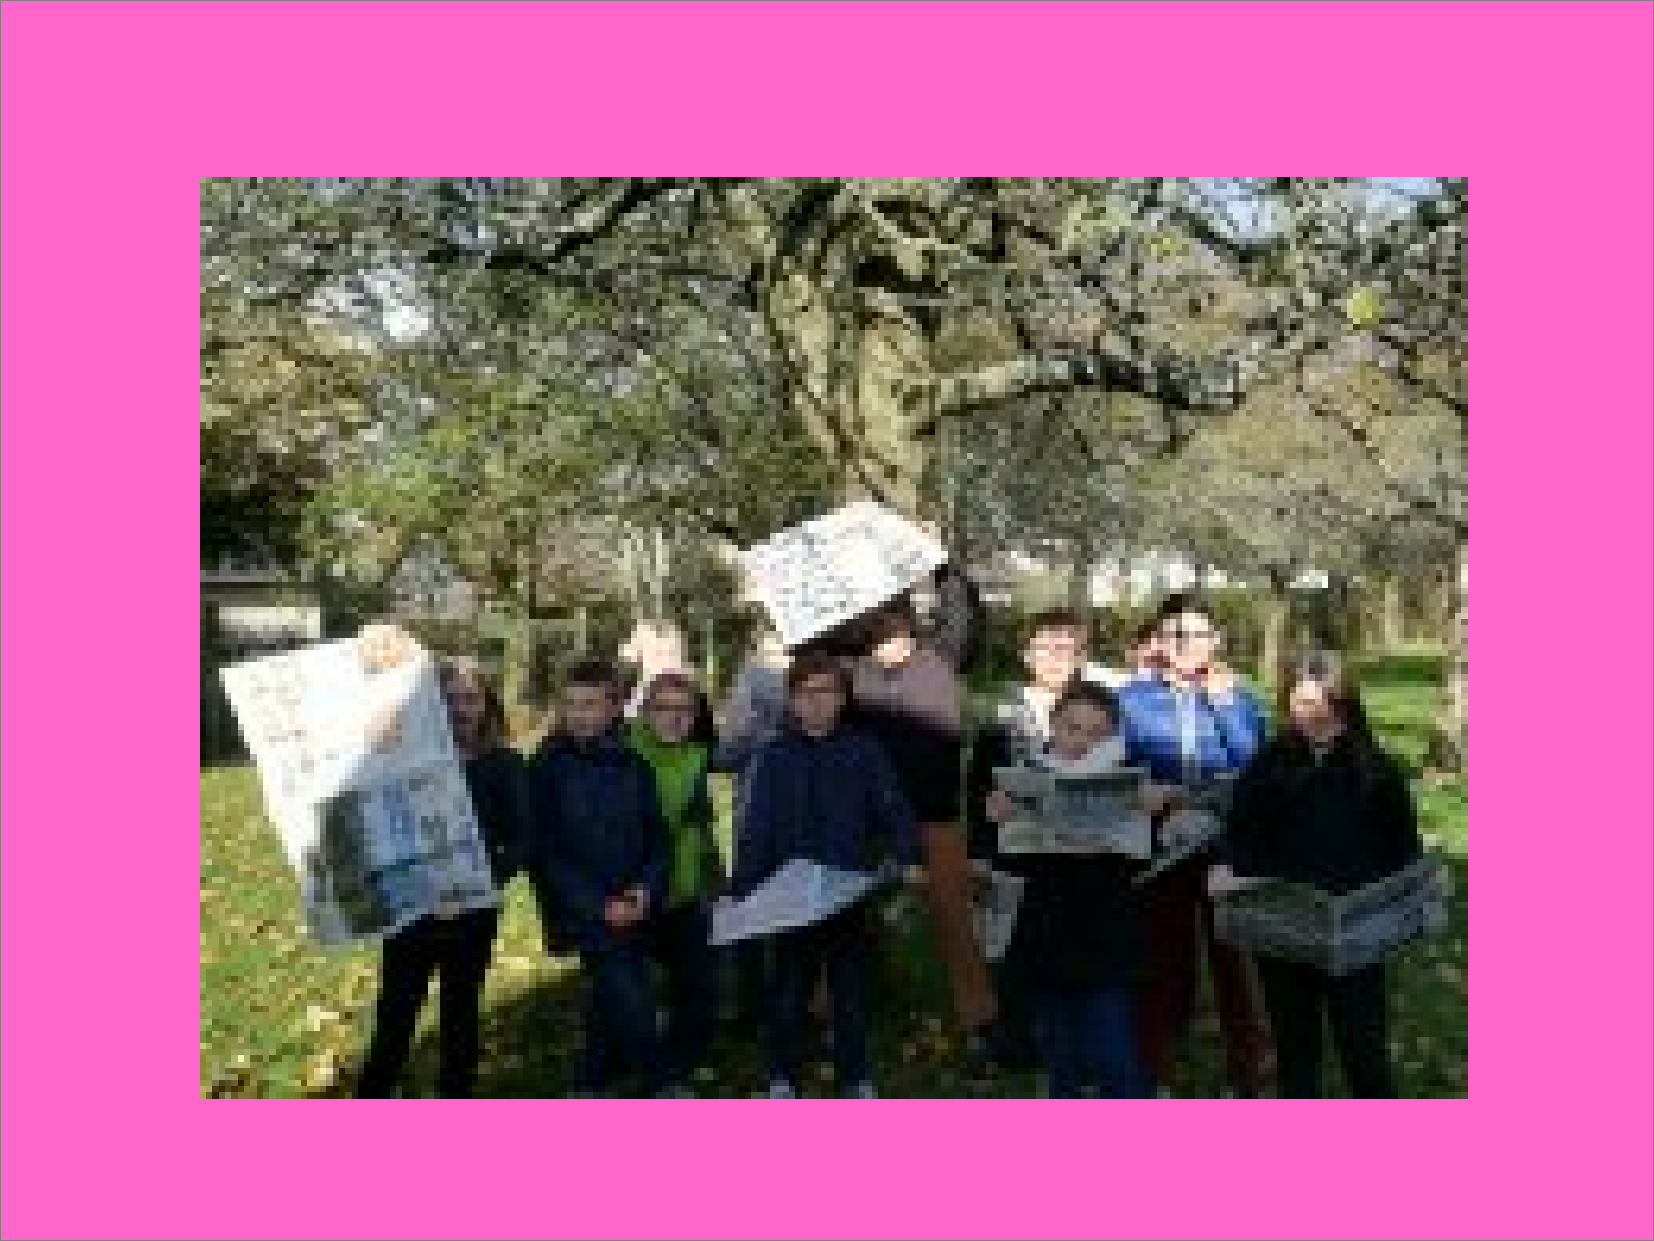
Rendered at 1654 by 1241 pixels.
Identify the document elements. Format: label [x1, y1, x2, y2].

picture [200, 177, 1468, 1099]
text_box [0, 0, 1654, 1241]
